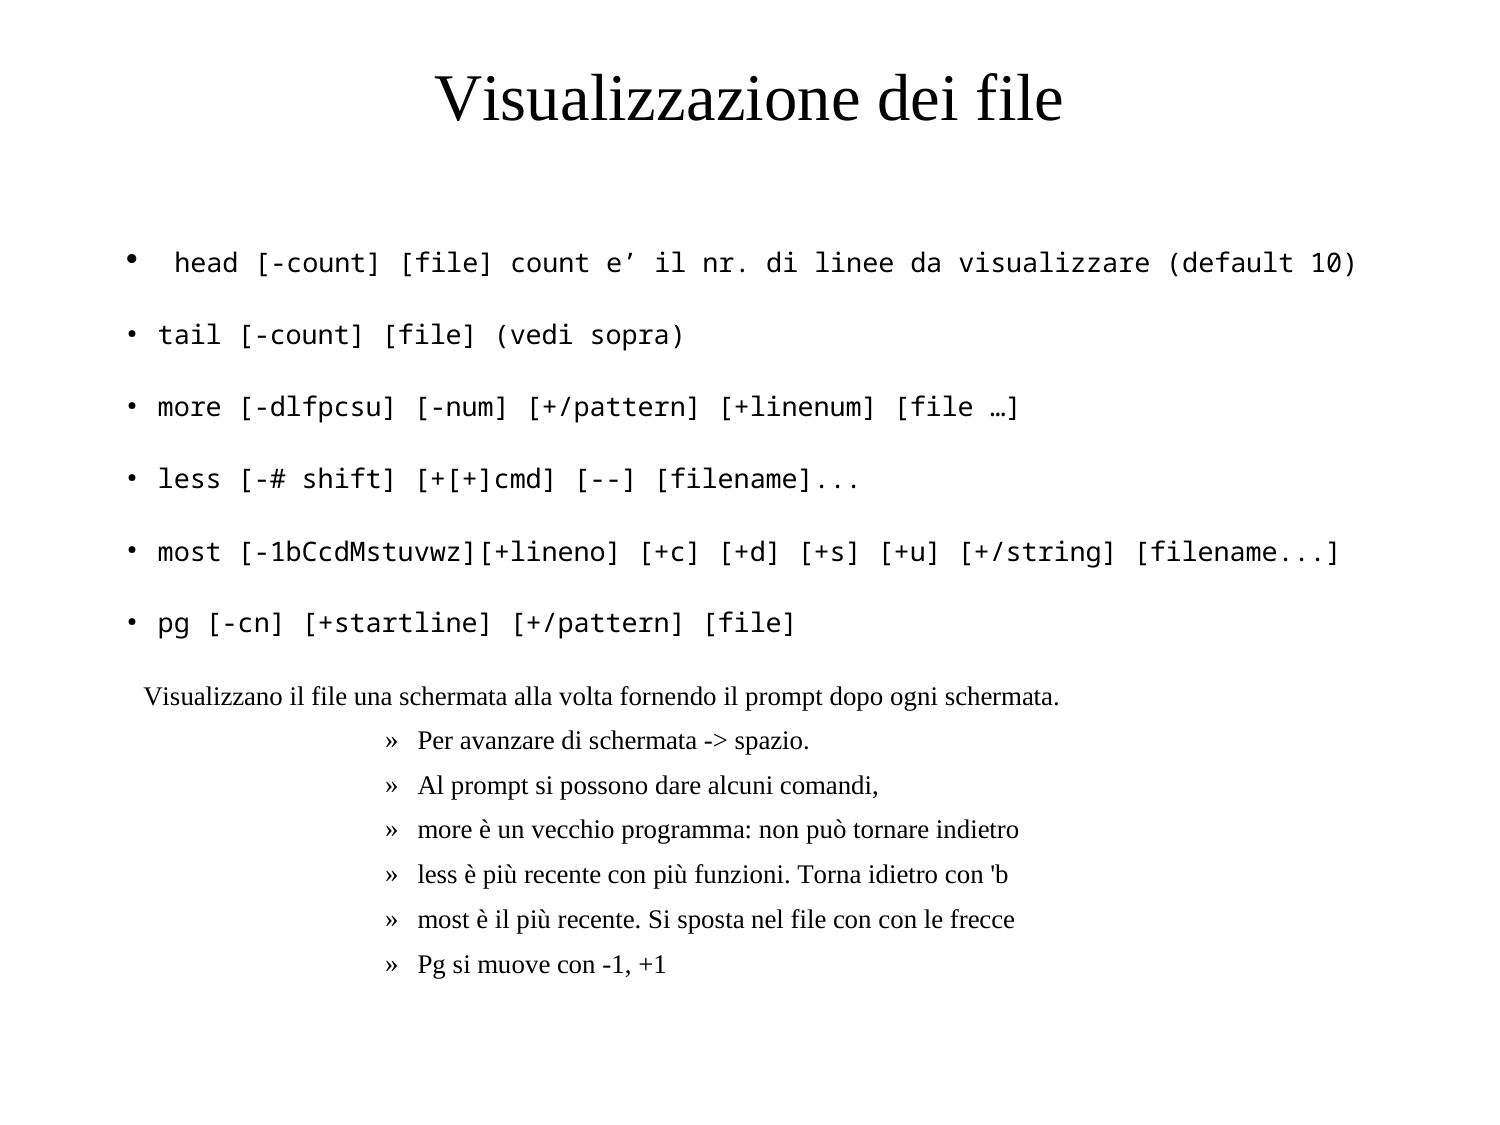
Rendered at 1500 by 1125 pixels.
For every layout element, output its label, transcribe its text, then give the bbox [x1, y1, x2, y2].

list head [-count] [file] count e’ il nr. di linee da visualizzare (default 10) tail [-count] [file] (vedi sopra) more [-dlfpcsu] [-num] [+/pattern] [+linenum] [file …] less [-# shift] [+[+]cmd] [--] [filename]... most [-1bCcdMstuvwz][+lineno] [+c] [+d] [+s] [+u] [+/string] [filename...] pg [-cn] [+startline] [+/pattern] [file] Visualizzano il file una schermata alla volta fornendo il prompt dopo ogni schermata. Per avanzare di schermata -> spazio. Al prompt si possono dare alcuni comandi, more è un vecchio programma: non può tornare indietro less è più recente con più funzioni. Torna idietro con 'b most è il più recente. Si sposta nel file con con le frecce Pg si muove con -1, +1 [112, 174, 1388, 1037]
title Visualizzazione dei file [112, 0, 1388, 174]
